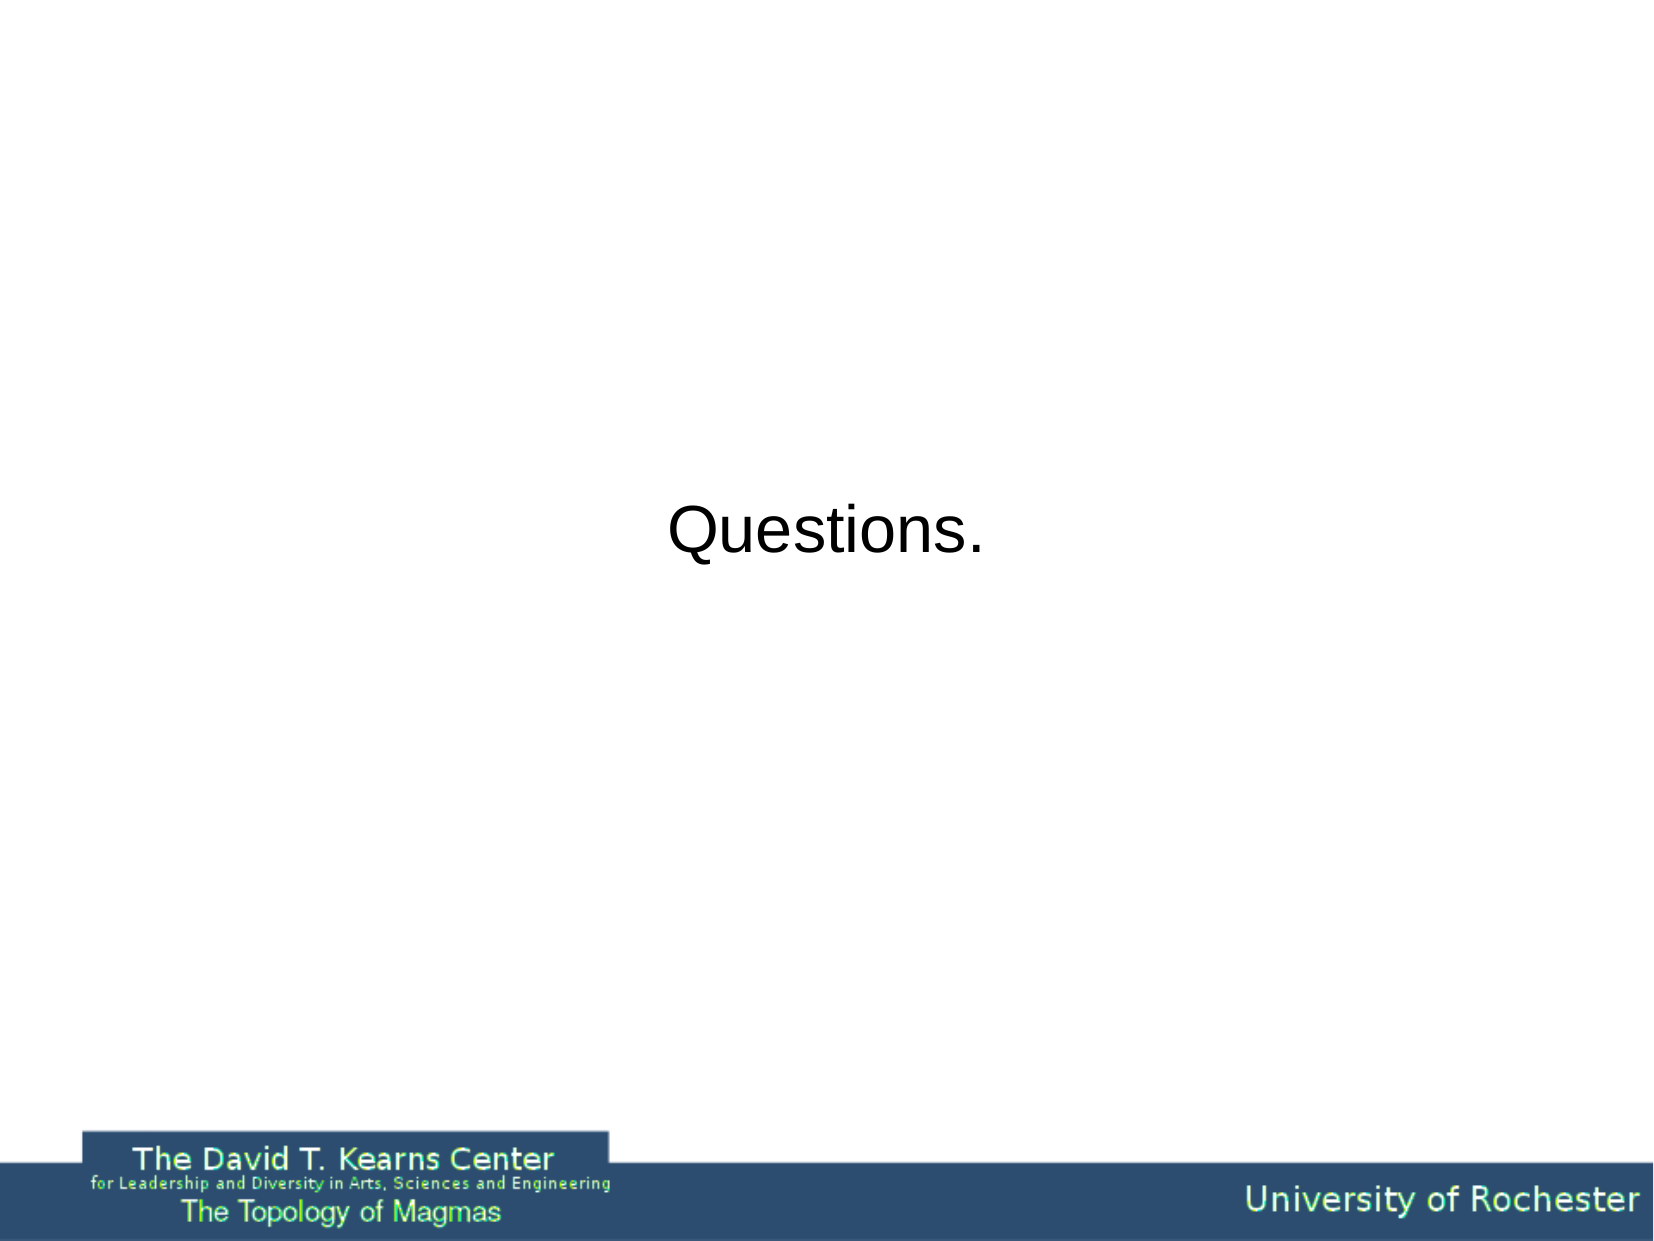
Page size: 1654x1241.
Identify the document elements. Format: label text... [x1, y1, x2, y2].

subtitle Questions. [82, 49, 1571, 1010]
picture [0, 0, 1654, 1241]
